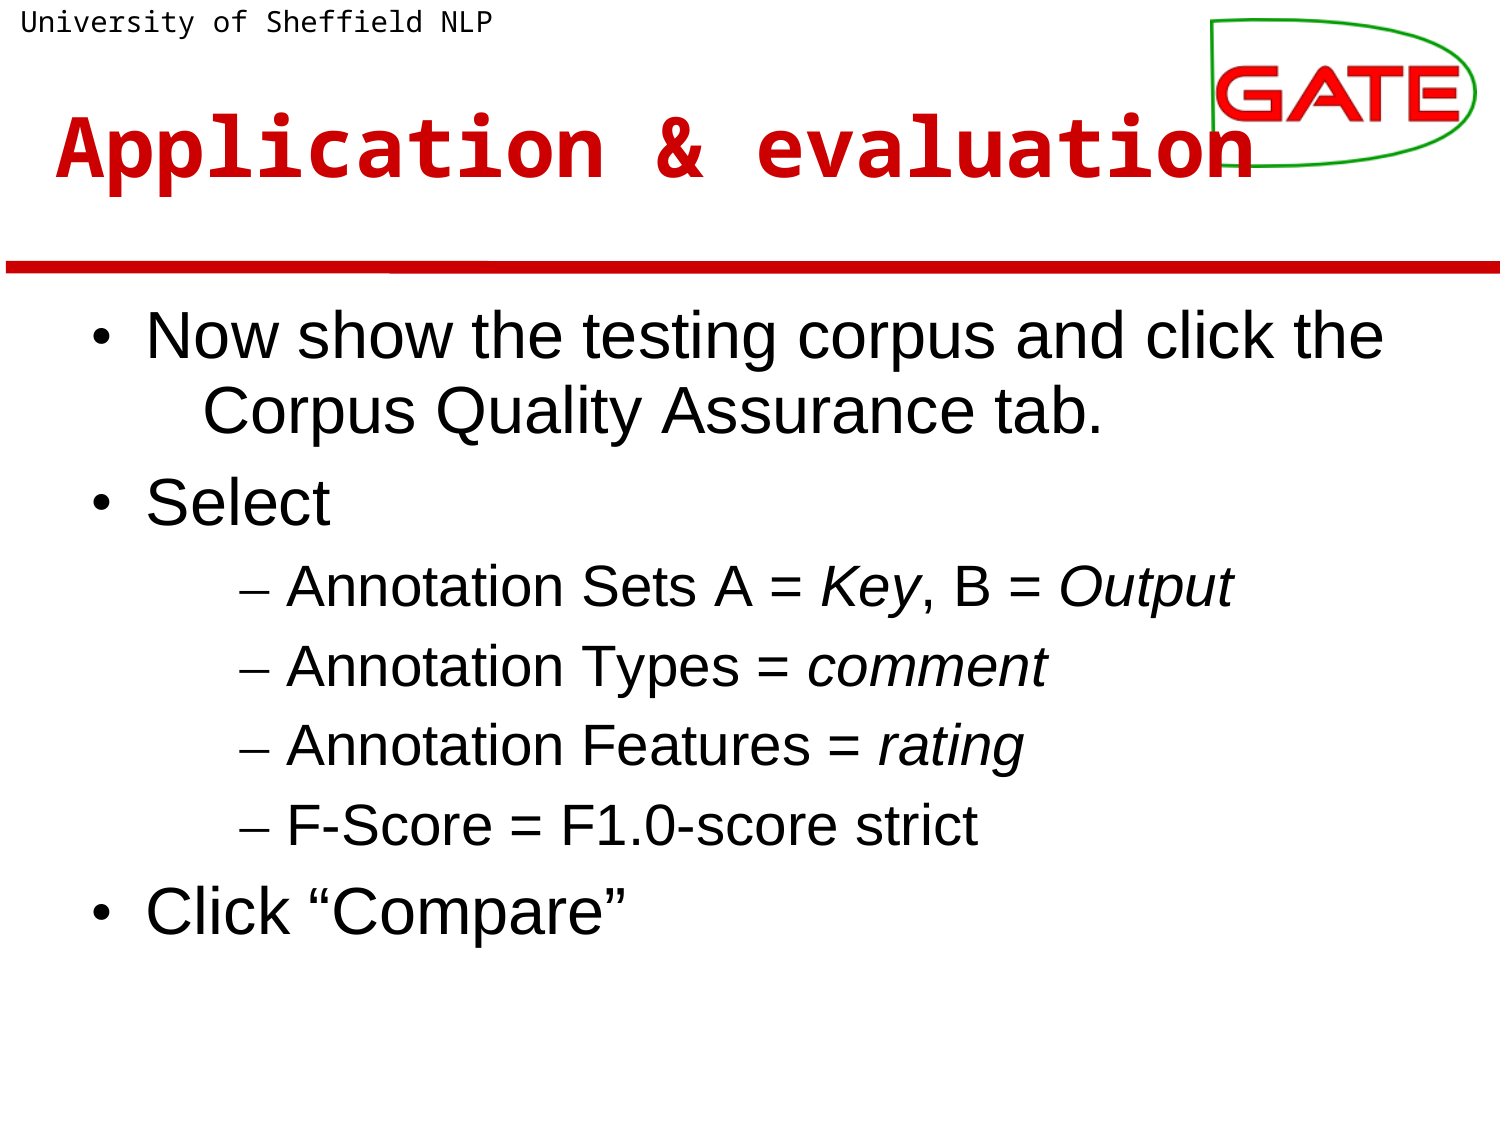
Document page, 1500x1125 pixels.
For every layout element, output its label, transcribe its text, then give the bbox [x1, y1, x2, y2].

list Now show the testing corpus and click the Corpus Quality Assurance tab. Select Annotation Sets A = Key, B = Output Annotation Types = comment Annotation Features = rating F-Score = F1.0-score strict Click “Compare” [74, 290, 1425, 1034]
picture [1210, 18, 1477, 168]
title Application & evaluation [41, 37, 1391, 254]
